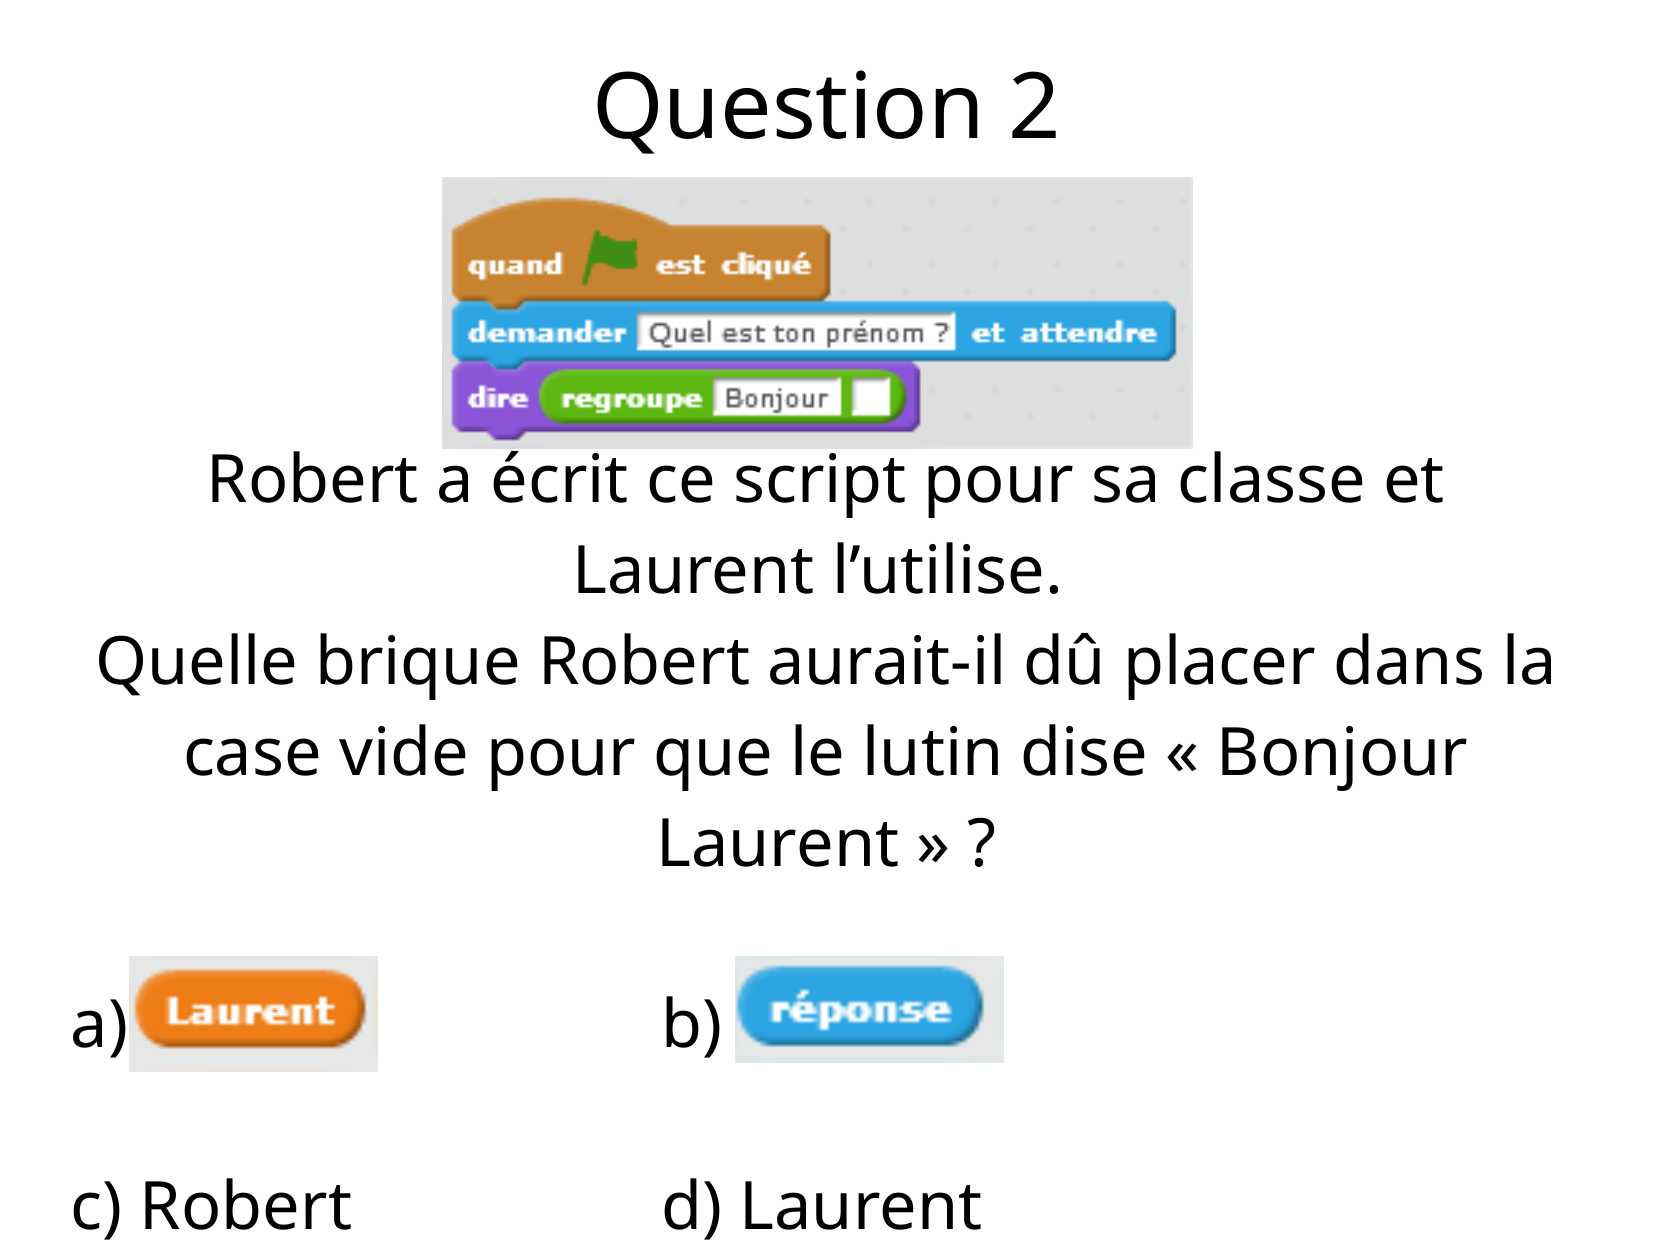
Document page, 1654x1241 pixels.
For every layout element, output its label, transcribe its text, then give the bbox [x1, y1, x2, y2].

picture [735, 956, 1004, 1063]
picture [442, 177, 1193, 449]
subtitle Robert a écrit ce script pour sa classe et Laurent l’utilise. Quelle brique Robert aurait-il dû placer dans la case vide pour que le lutin dise « Bonjour Laurent » ? a) b) c) Robert d) Laurent [70, 475, 1583, 1205]
title Question 2 [82, 0, 1571, 208]
picture [129, 956, 378, 1072]
